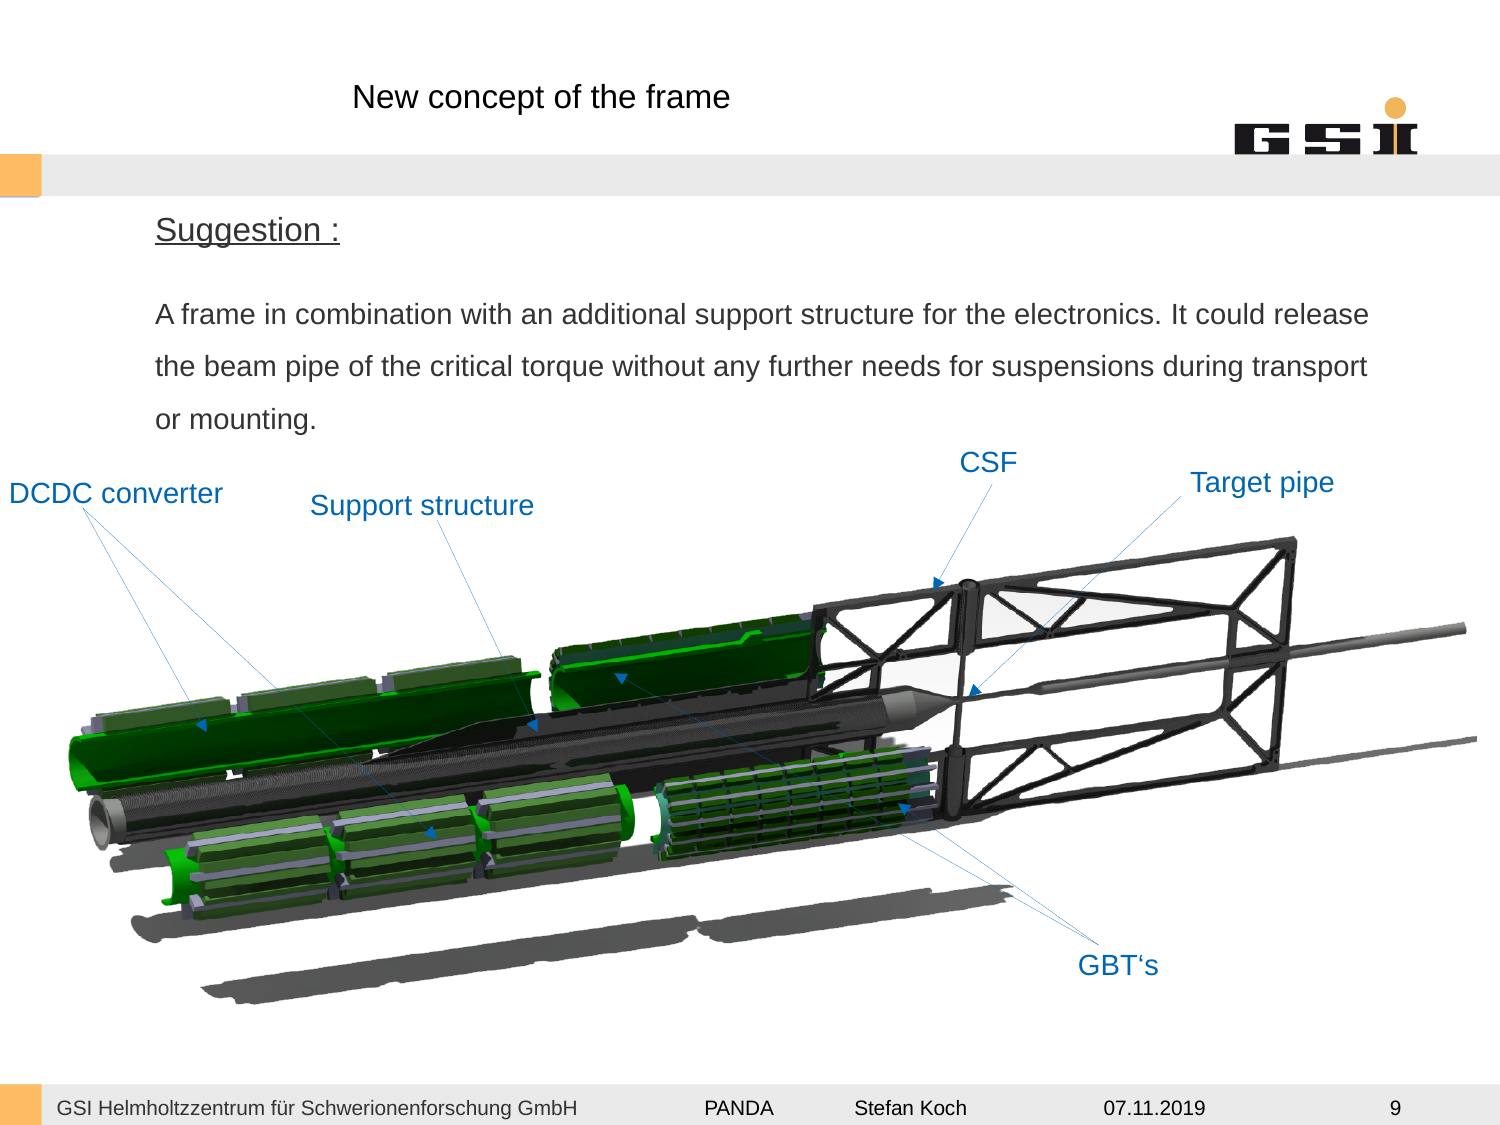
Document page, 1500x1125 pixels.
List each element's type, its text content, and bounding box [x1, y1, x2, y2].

text_box GBT‘s [1063, 939, 1471, 989]
picture [35, 507, 1477, 1010]
picture [1233, 95, 1419, 154]
text_box CSF [944, 436, 1062, 487]
text_box Target pipe [1175, 456, 1500, 507]
text_box DCDC converter [0, 466, 402, 517]
text_box New concept of the frame [160, 67, 1200, 123]
text_box Support structure [295, 478, 703, 529]
text_box Suggestion : A frame in combination with an additional support structure for the electronics. It could release the beam pipe of the critical torque without any further needs for suspensions during transport or mounting. [69, 200, 1417, 507]
